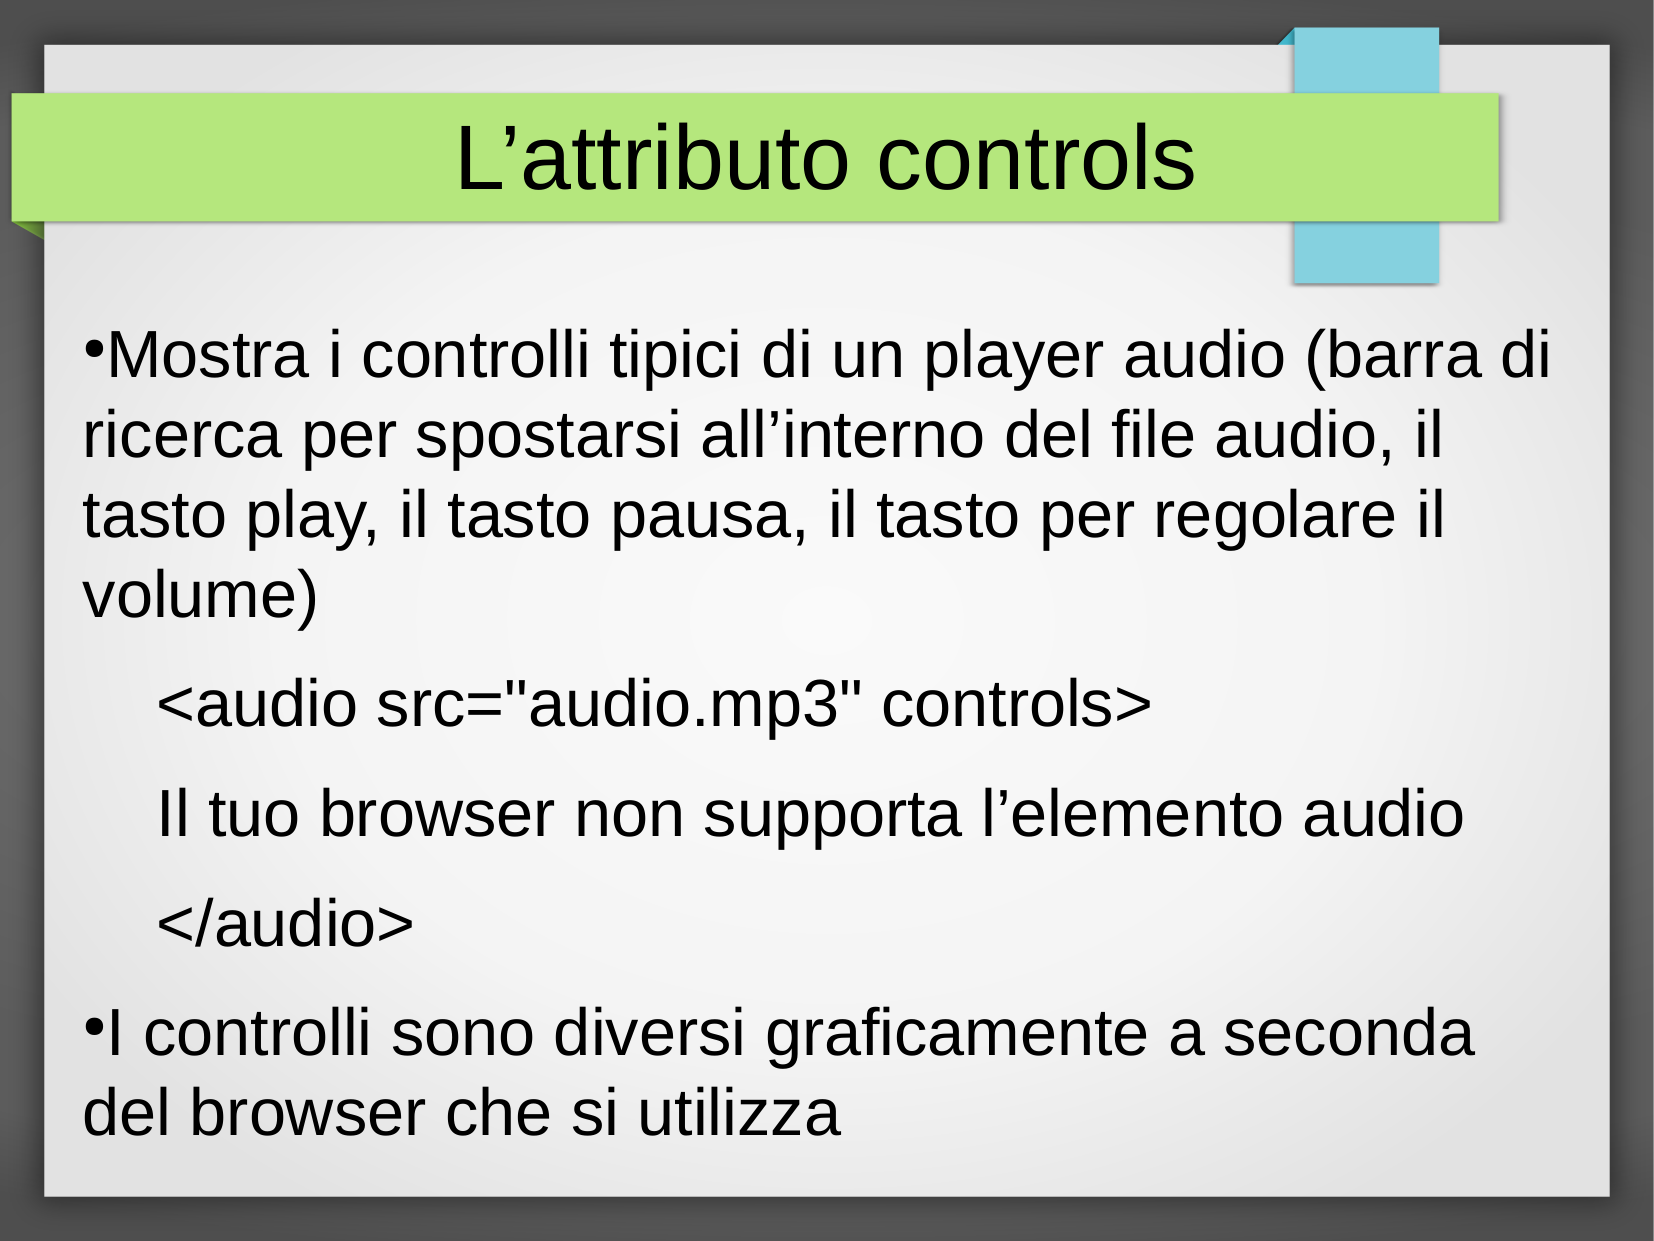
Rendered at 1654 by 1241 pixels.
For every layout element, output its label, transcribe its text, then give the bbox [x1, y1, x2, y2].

title L’attributo controls [82, 49, 1571, 200]
picture [0, 0, 1654, 1241]
list Mostra i controlli tipici di un player audio (barra di ricerca per spostarsi all’interno del file audio, il tasto play, il tasto pausa, il tasto per regolare il volume) <audio src="audio.mp3" controls> Il tuo browser non supporta l’elemento audio </audio> I controlli sono diversi graficamente a seconda del browser che si utilizza [82, 200, 1571, 1182]
